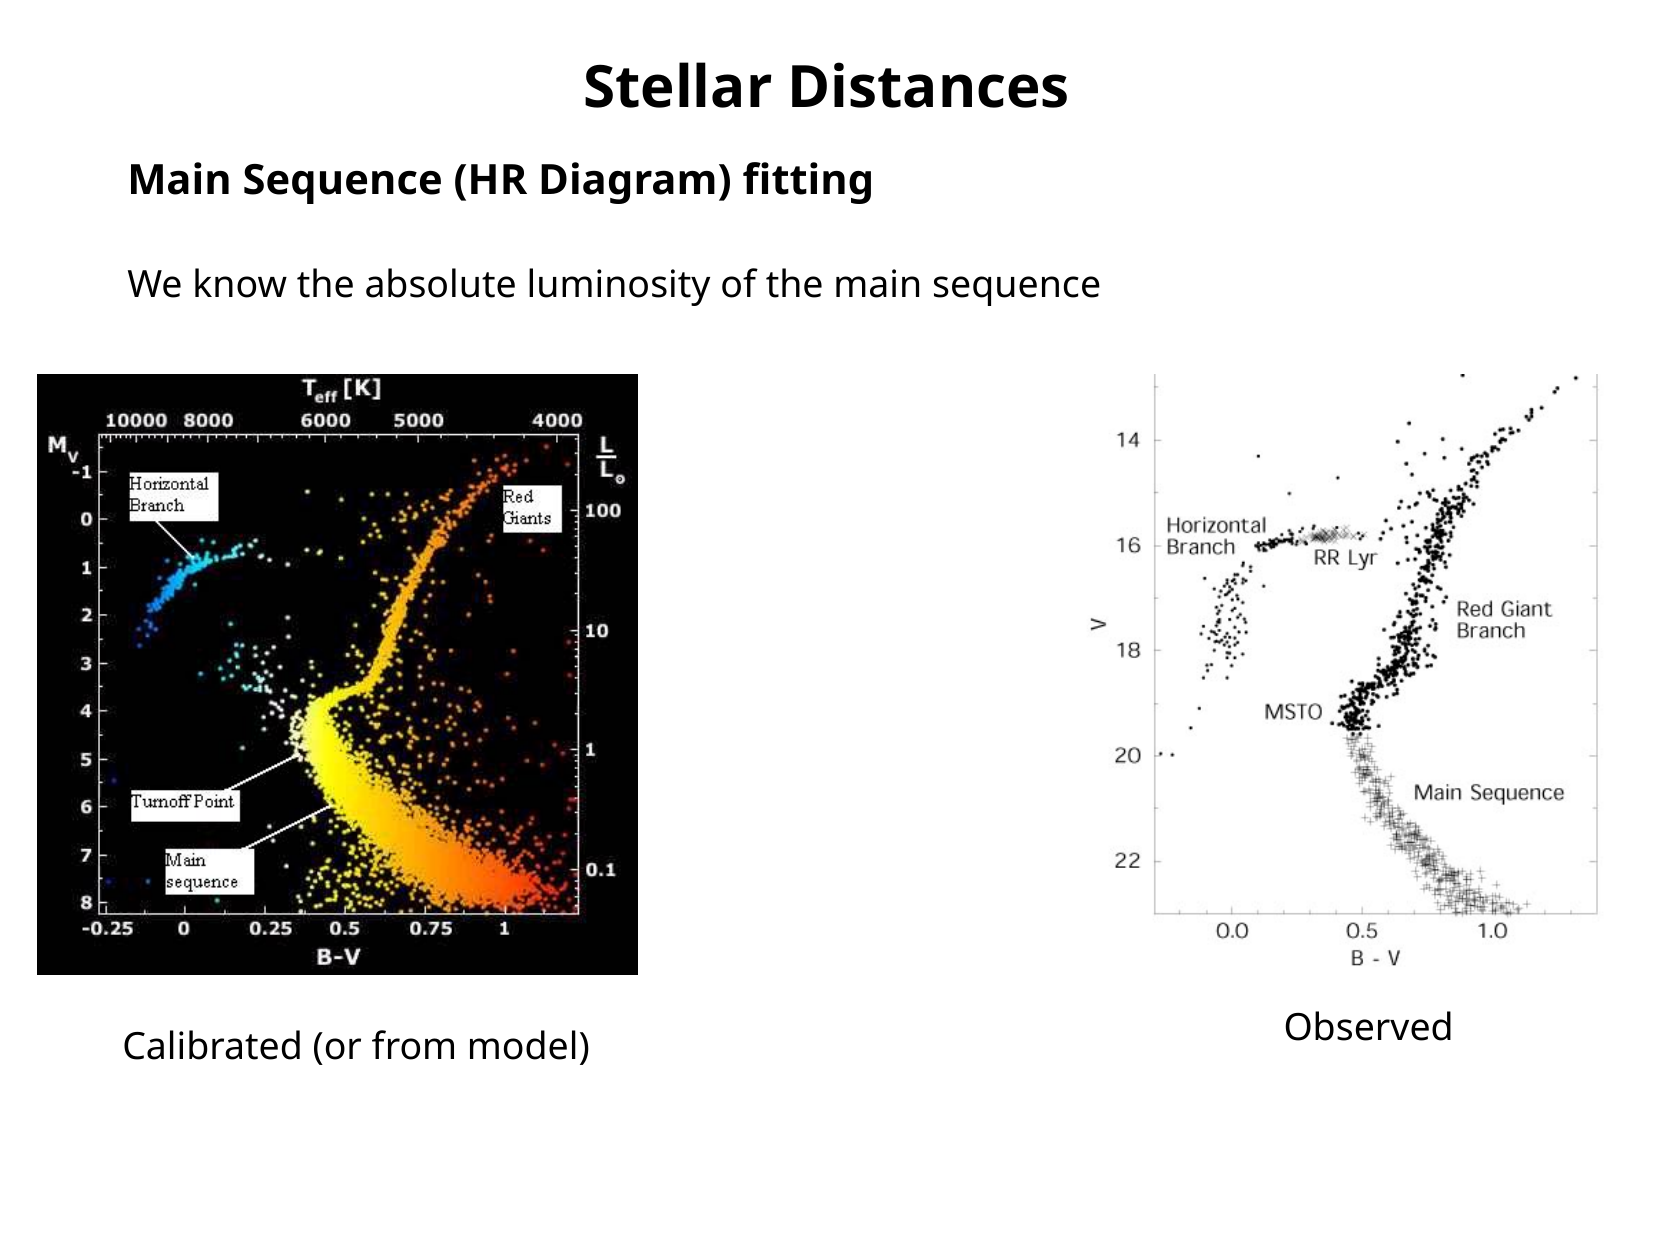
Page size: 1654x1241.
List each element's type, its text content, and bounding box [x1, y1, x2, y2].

text_box Main Sequence (HR Diagram) fitting We know the absolute luminosity of the main sequence [112, 142, 1538, 362]
text_box Stellar Distances [0, 37, 1654, 134]
picture [37, 374, 638, 976]
text_box Calibrated (or from model) [37, 1012, 676, 1080]
picture [1076, 374, 1613, 976]
text_box Observed [1050, 993, 1654, 1061]
